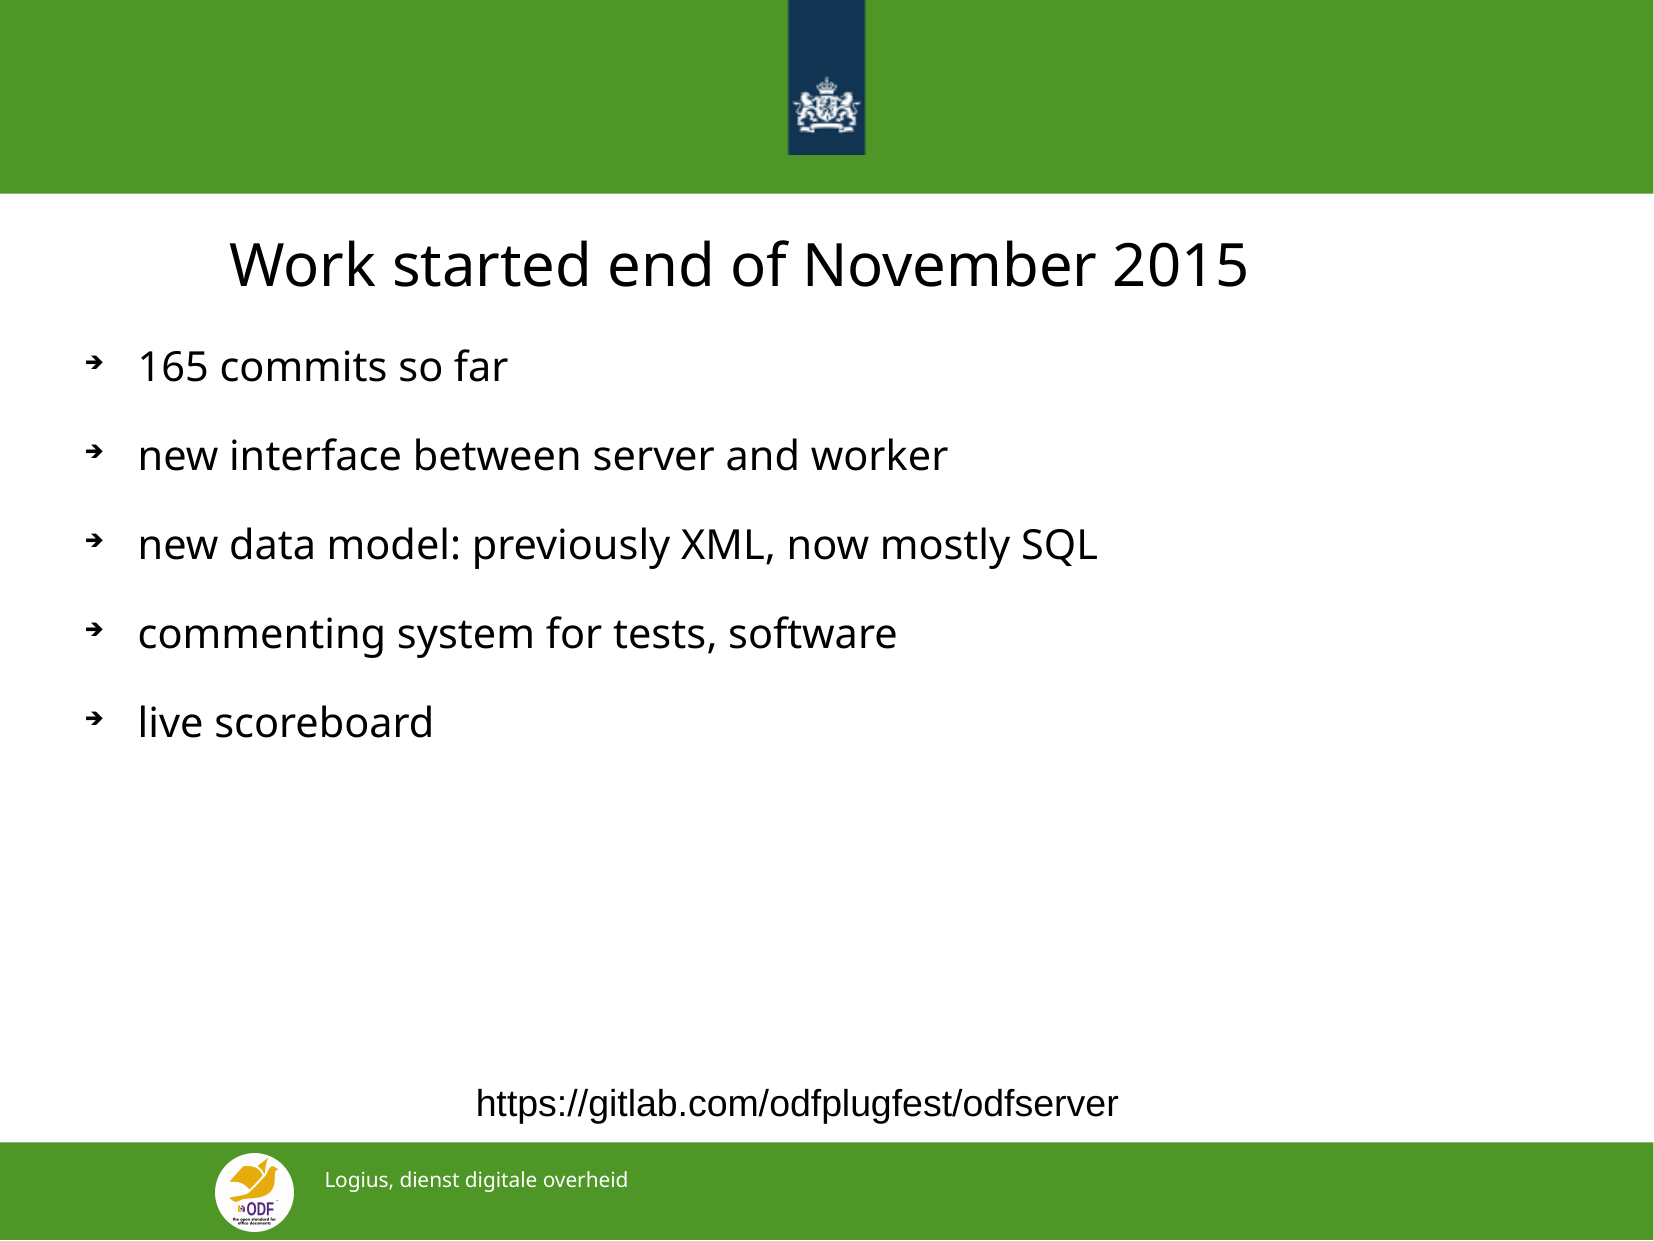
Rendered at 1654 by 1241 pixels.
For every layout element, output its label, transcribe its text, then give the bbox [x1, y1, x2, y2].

list 165 commits so far new interface between server and worker new data model: previously XML, now mostly SQL commenting system for tests, software live scoreboard [66, 337, 1488, 1110]
picture [0, 0, 1654, 155]
title Work started end of November 2015 [229, 211, 1323, 315]
text_box https://gitlab.com/odfplugfest/odfserver [460, 1074, 1134, 1132]
picture [215, 1153, 294, 1232]
